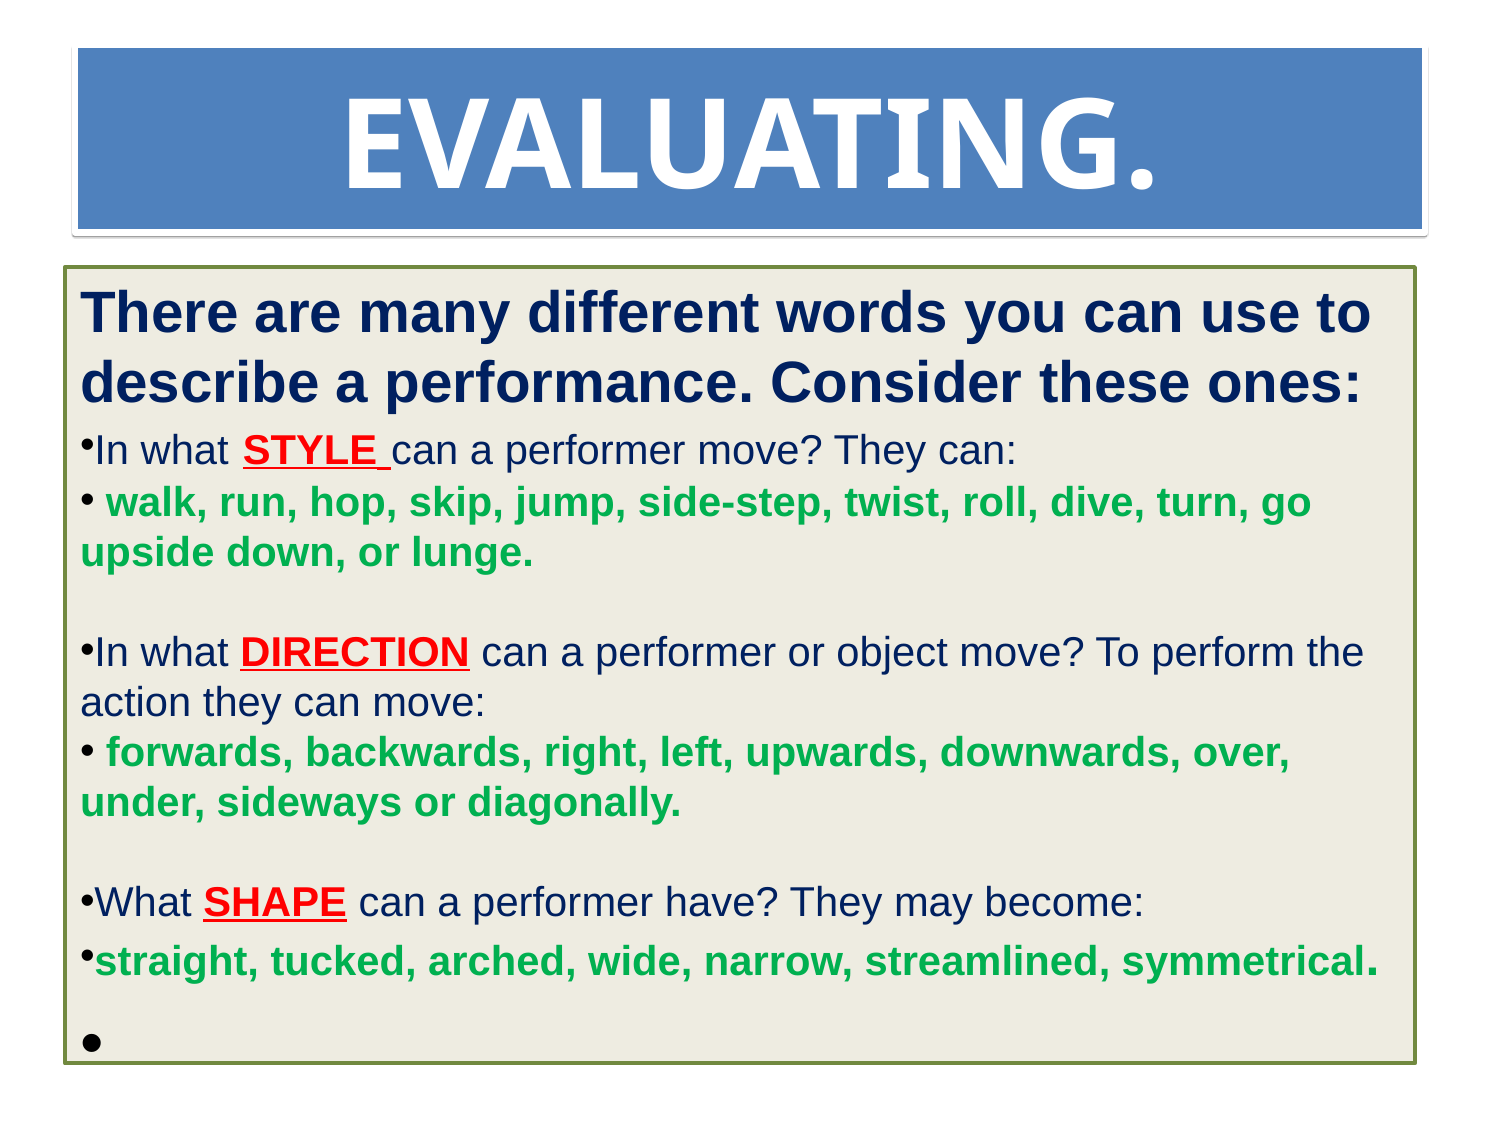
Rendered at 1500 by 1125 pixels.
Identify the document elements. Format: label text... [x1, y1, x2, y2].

list There are many different words you can use to describe a performance. Consider these ones: In what STYLE can a performer move? They can: walk, run, hop, skip, jump, side-step, twist, roll, dive, turn, go upside down, or lunge. In what DIRECTION can a performer or object move? To perform the action they can move: forwards, backwards, right, left, upwards, downwards, over, under, sideways or diagonally. What SHAPE can a performer have? They may become: straight, tucked, arched, wide, narrow, streamlined, symmetrical. [64, 267, 1415, 1064]
title EVALUATING. [75, 45, 1426, 233]
